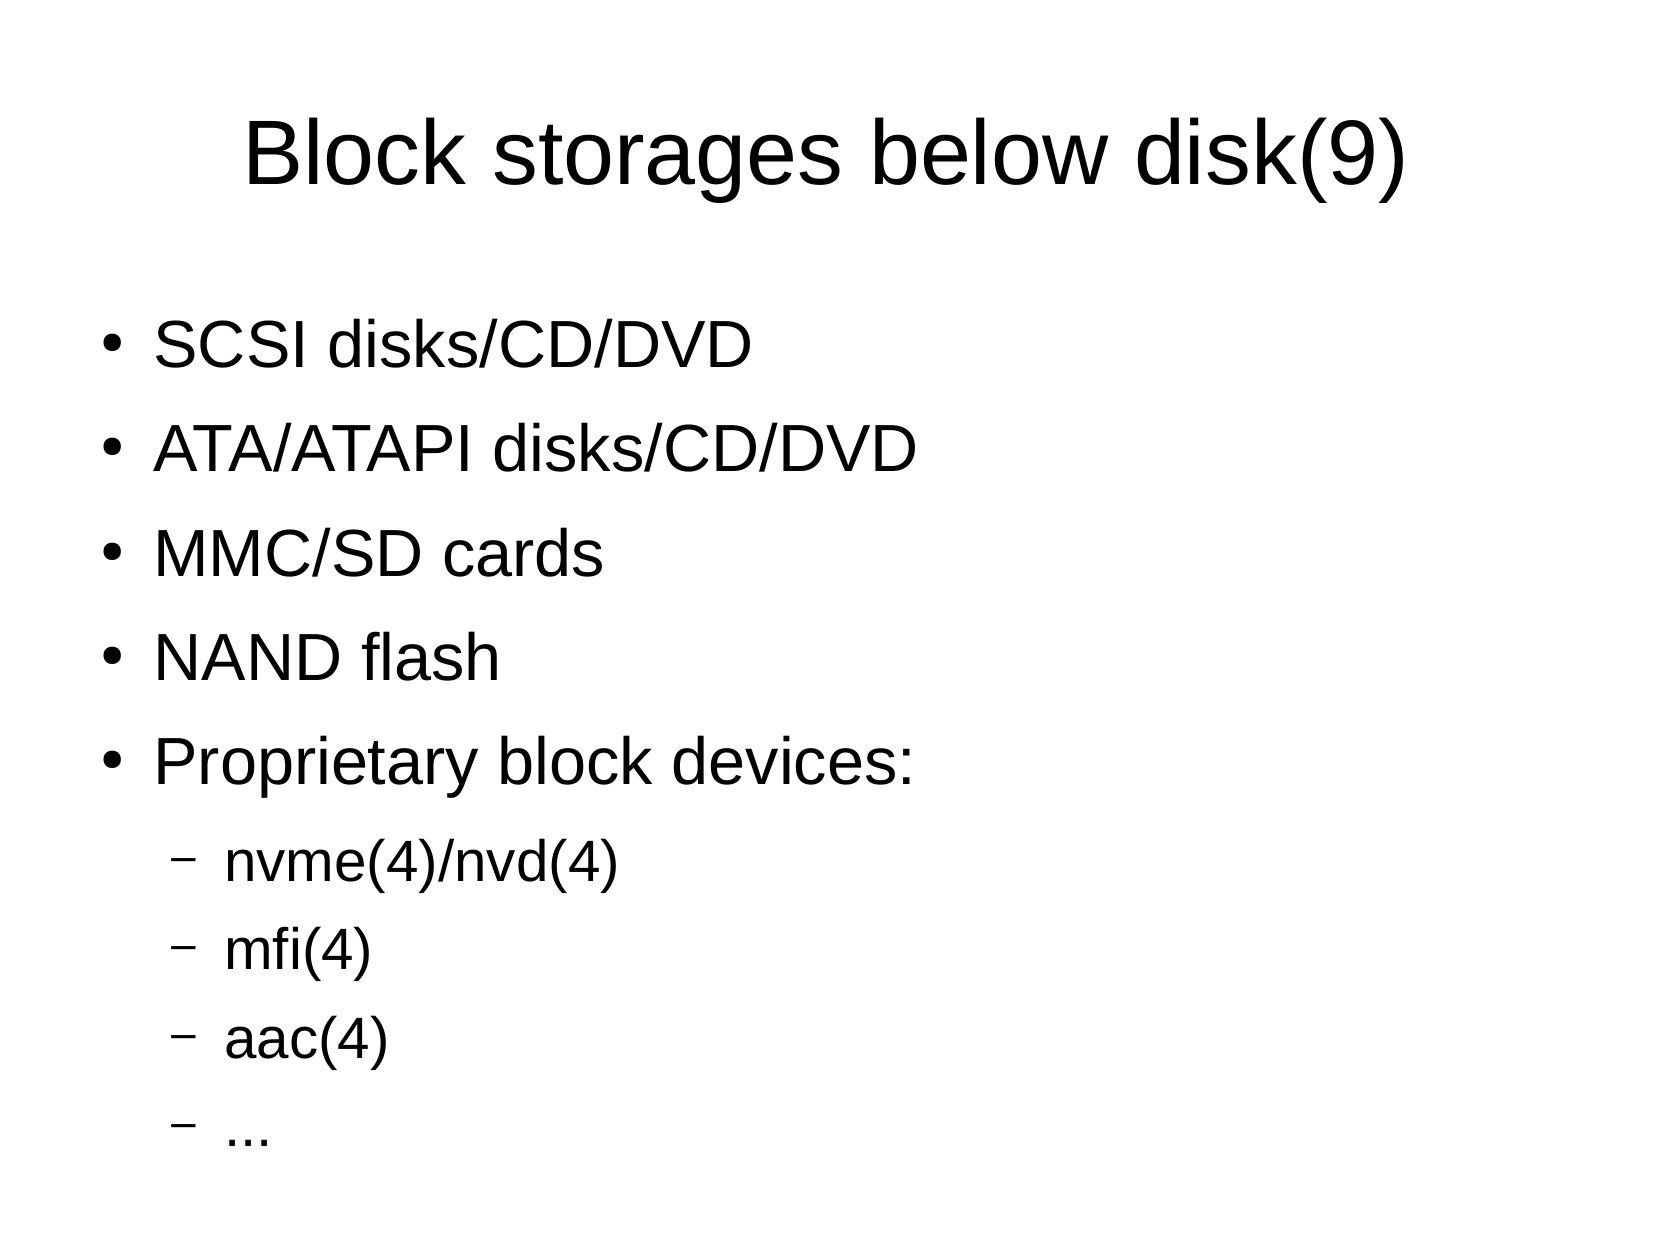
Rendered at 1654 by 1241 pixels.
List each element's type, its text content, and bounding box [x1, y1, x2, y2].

list SCSI disks/CD/DVD ATA/ATAPI disks/CD/DVD MMC/SD cards NAND flash Proprietary block devices: nvme(4)/nvd(4) mfi(4) aac(4) ... [82, 307, 1571, 1241]
title Block storages below disk(9) [82, 49, 1571, 257]
